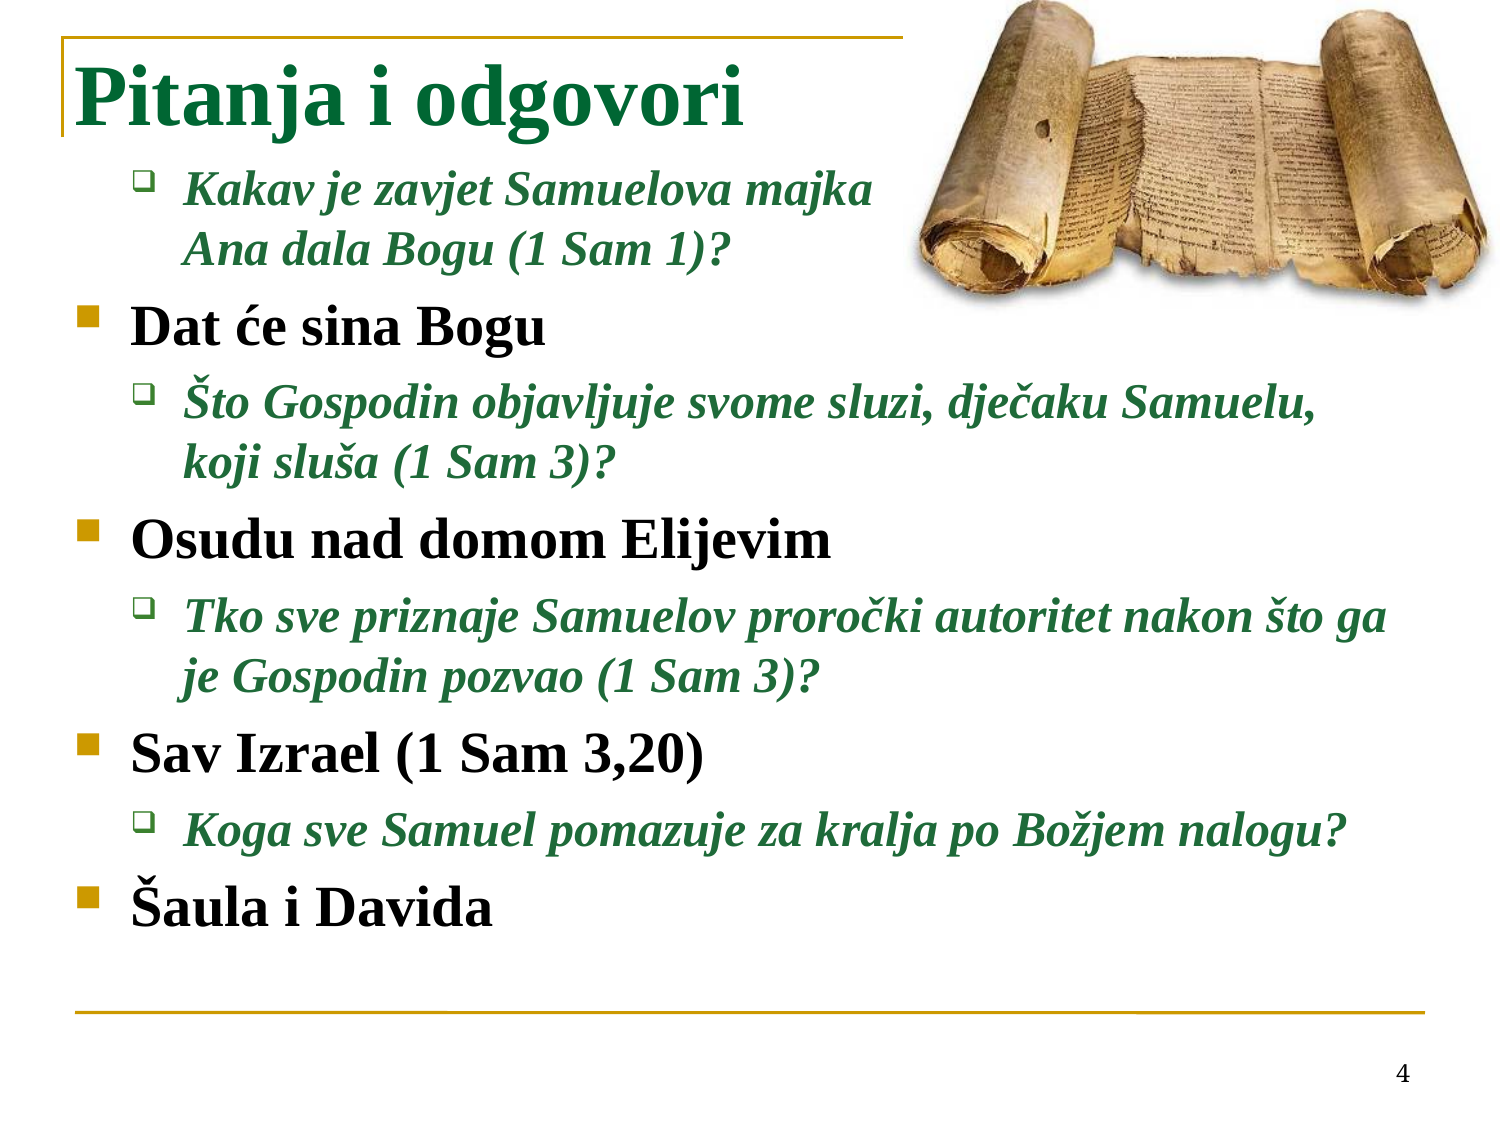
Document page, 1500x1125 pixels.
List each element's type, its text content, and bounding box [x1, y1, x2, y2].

text_box <number> [1074, 1024, 1426, 1100]
picture [903, 0, 1500, 316]
text_box Kakav je zavjet Samuelova majka Ana dala Bogu (1 Sam 1)? Dat će sina Bogu Što Gospodin objavljuje svome sluzi, dječaku Samuelu, koji sluša (1 Sam 3)? Osudu nad domom Elijevim Tko sve priznaje Samuelov proročki autoritet nakon što ga je Gospodin pozvao (1 Sam 3)? Sav Izrael (1 Sam 3,20) Koga sve Samuel pomazuje za kralja po Božjem nalogu? Šaula i Davida [59, 147, 1410, 1004]
text_box Pitanja i odgovori [59, 30, 903, 147]
